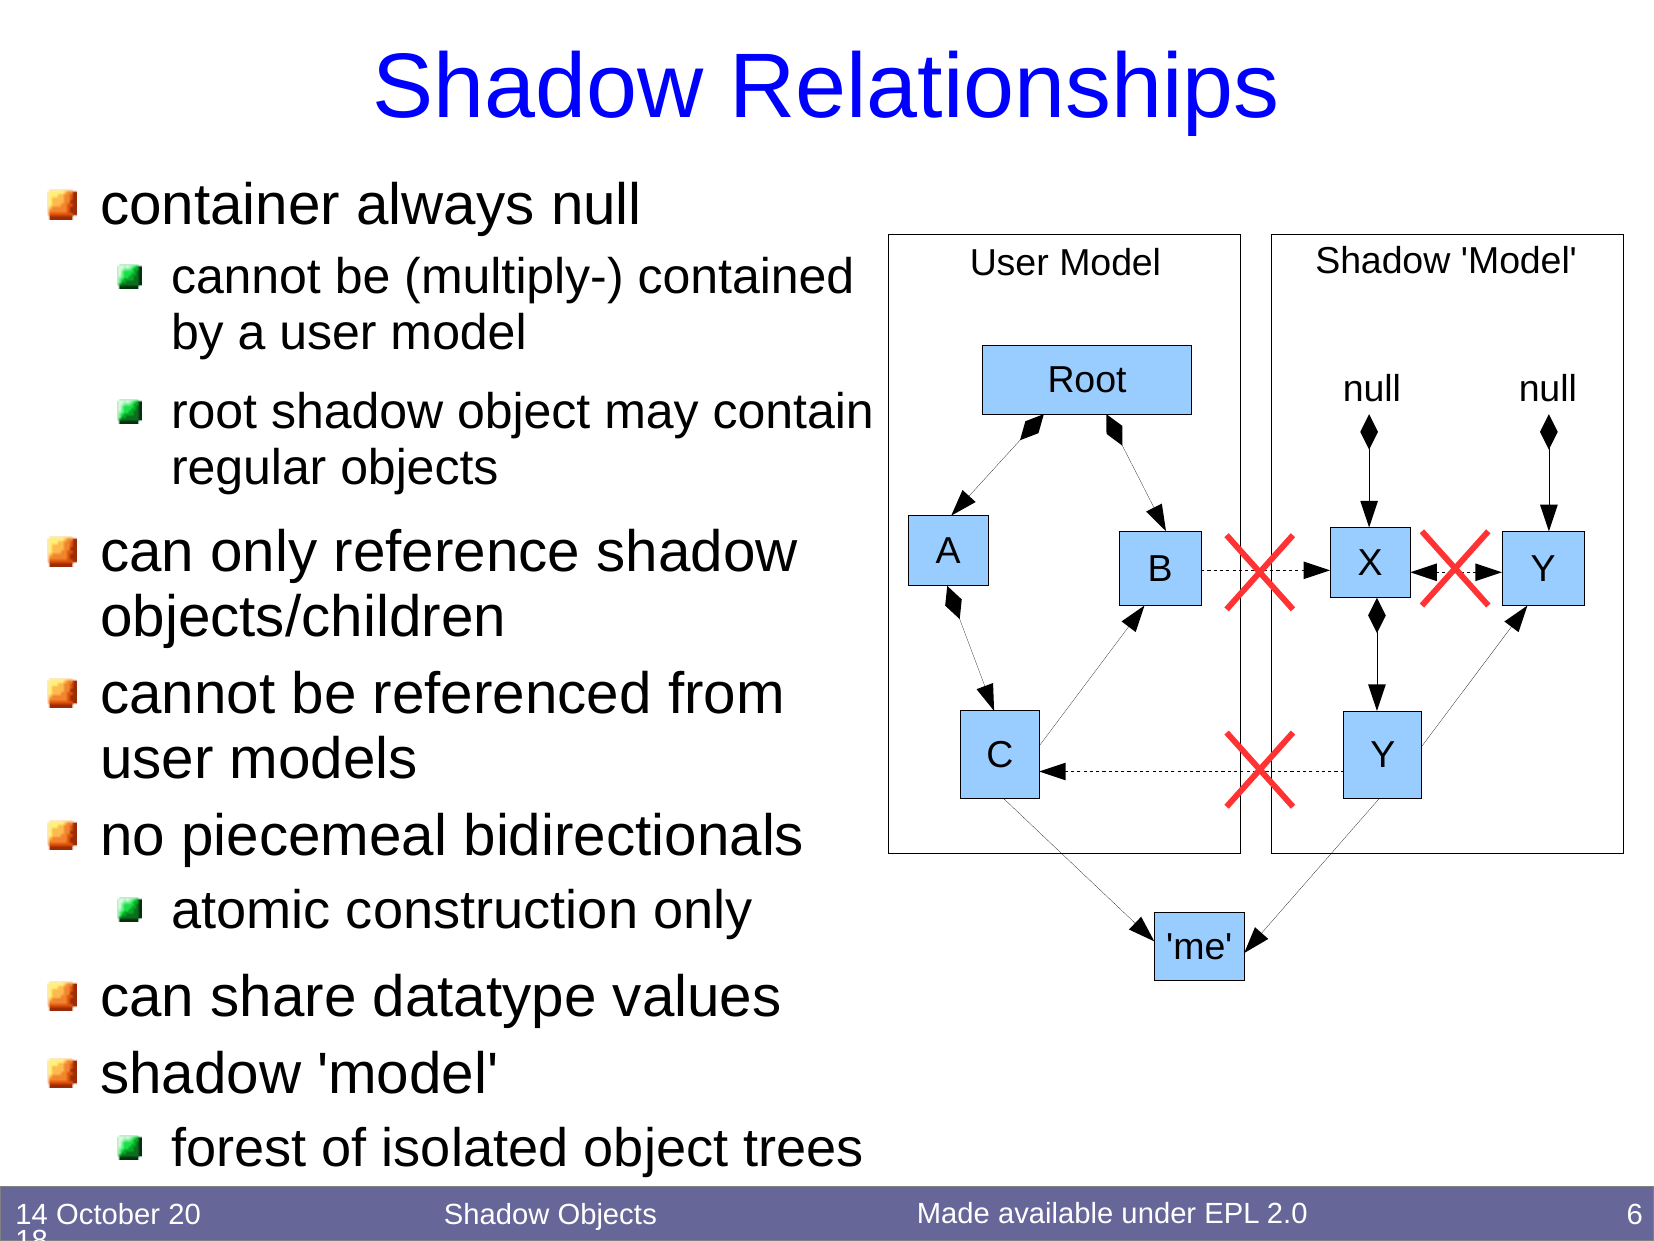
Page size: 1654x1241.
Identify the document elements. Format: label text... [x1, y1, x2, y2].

text_box C [960, 710, 1040, 799]
text_box 'me' [1154, 912, 1245, 981]
title Shadow Relationships [82, 0, 1571, 172]
text_box User Model [955, 234, 1225, 294]
text_box A [908, 515, 989, 586]
text_box X [1330, 527, 1411, 598]
text_box B [1119, 531, 1202, 606]
text_box null [1328, 360, 1416, 418]
text_box Y [1343, 711, 1422, 799]
text_box Root [982, 345, 1192, 415]
text_box Shadow 'Model' [1300, 232, 1608, 332]
text_box Y [1502, 531, 1585, 606]
list container always null cannot be (multiply-) contained by a user model root shadow object may contain regular objects can only reference shadow objects/children cannot be referenced from user models no piecemeal bidirectionals atomic construction only can share datatype values shadow 'model' forest of isolated object trees [29, 171, 889, 1176]
text_box null [1503, 360, 1592, 418]
